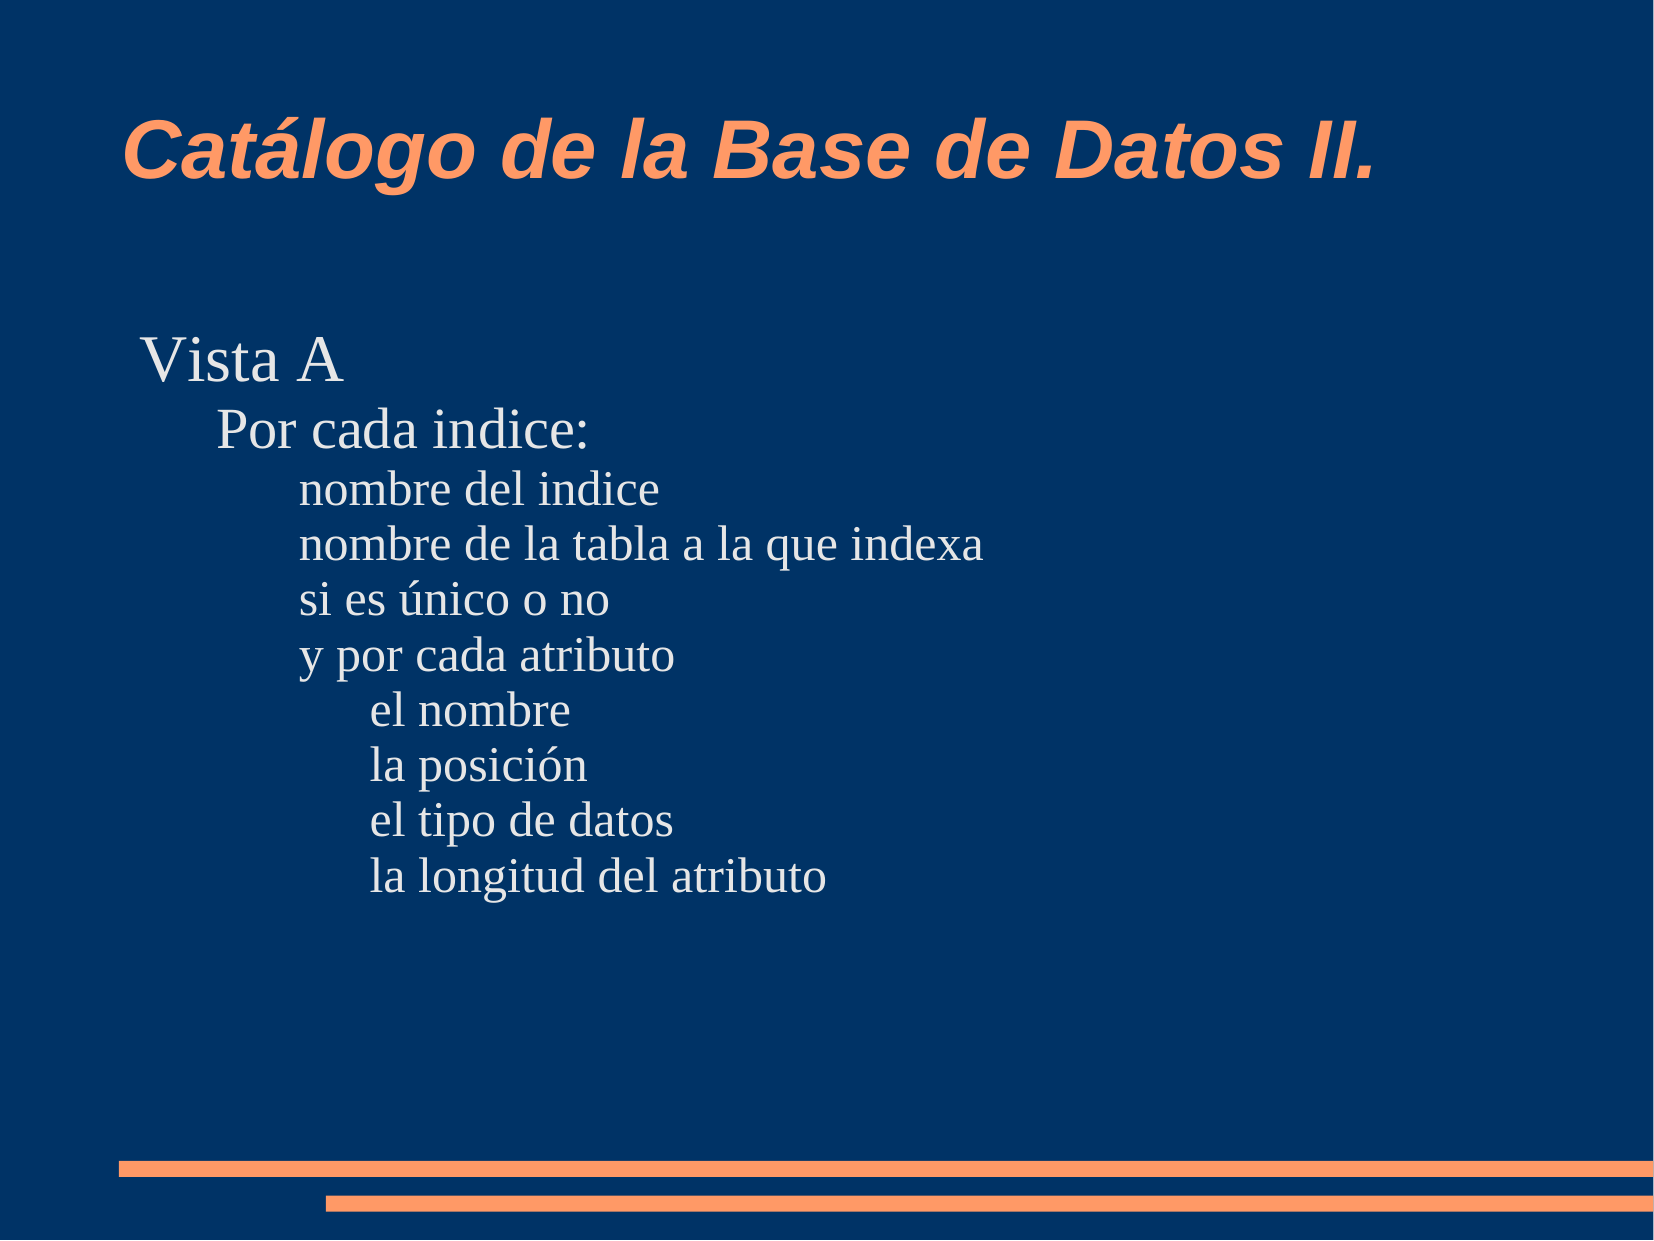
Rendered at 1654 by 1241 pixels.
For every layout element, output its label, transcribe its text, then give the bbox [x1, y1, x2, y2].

list Vista A Por cada indice: nombre del indice nombre de la tabla a la que indexa si es único o no y por cada atributo el nombre la posición el tipo de datos la longitud del atributo [121, 322, 1561, 1133]
title Catálogo de la Base de Datos II. [121, 46, 1534, 254]
